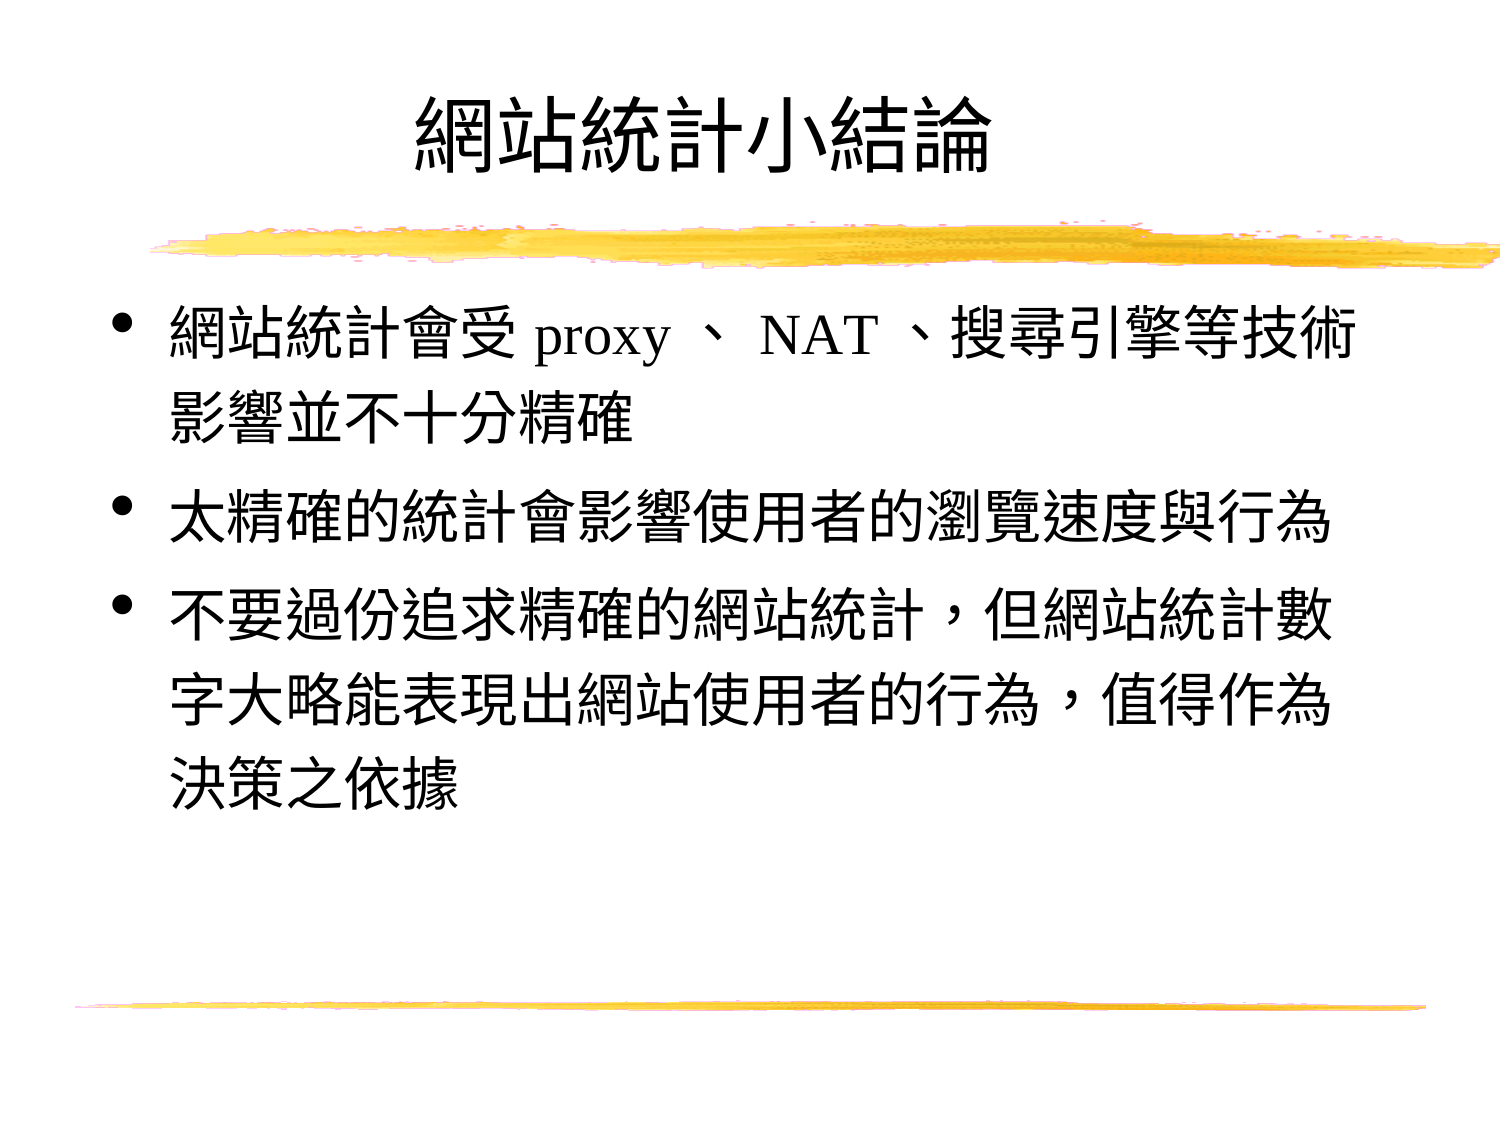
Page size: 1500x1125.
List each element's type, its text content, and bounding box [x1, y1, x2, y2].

picture [75, 999, 1426, 1013]
list 網站統計會受proxy、NAT、搜尋引擎等技術影響並不十分精確 太精確的統計會影響使用者的瀏覽速度與行為 不要過份追求精確的網站統計，但網站統計數字大略能表現出網站使用者的行為，值得作為決策之依據 [112, 287, 1388, 963]
picture [150, 215, 1500, 279]
title 網站統計小結論 [66, 30, 1342, 231]
